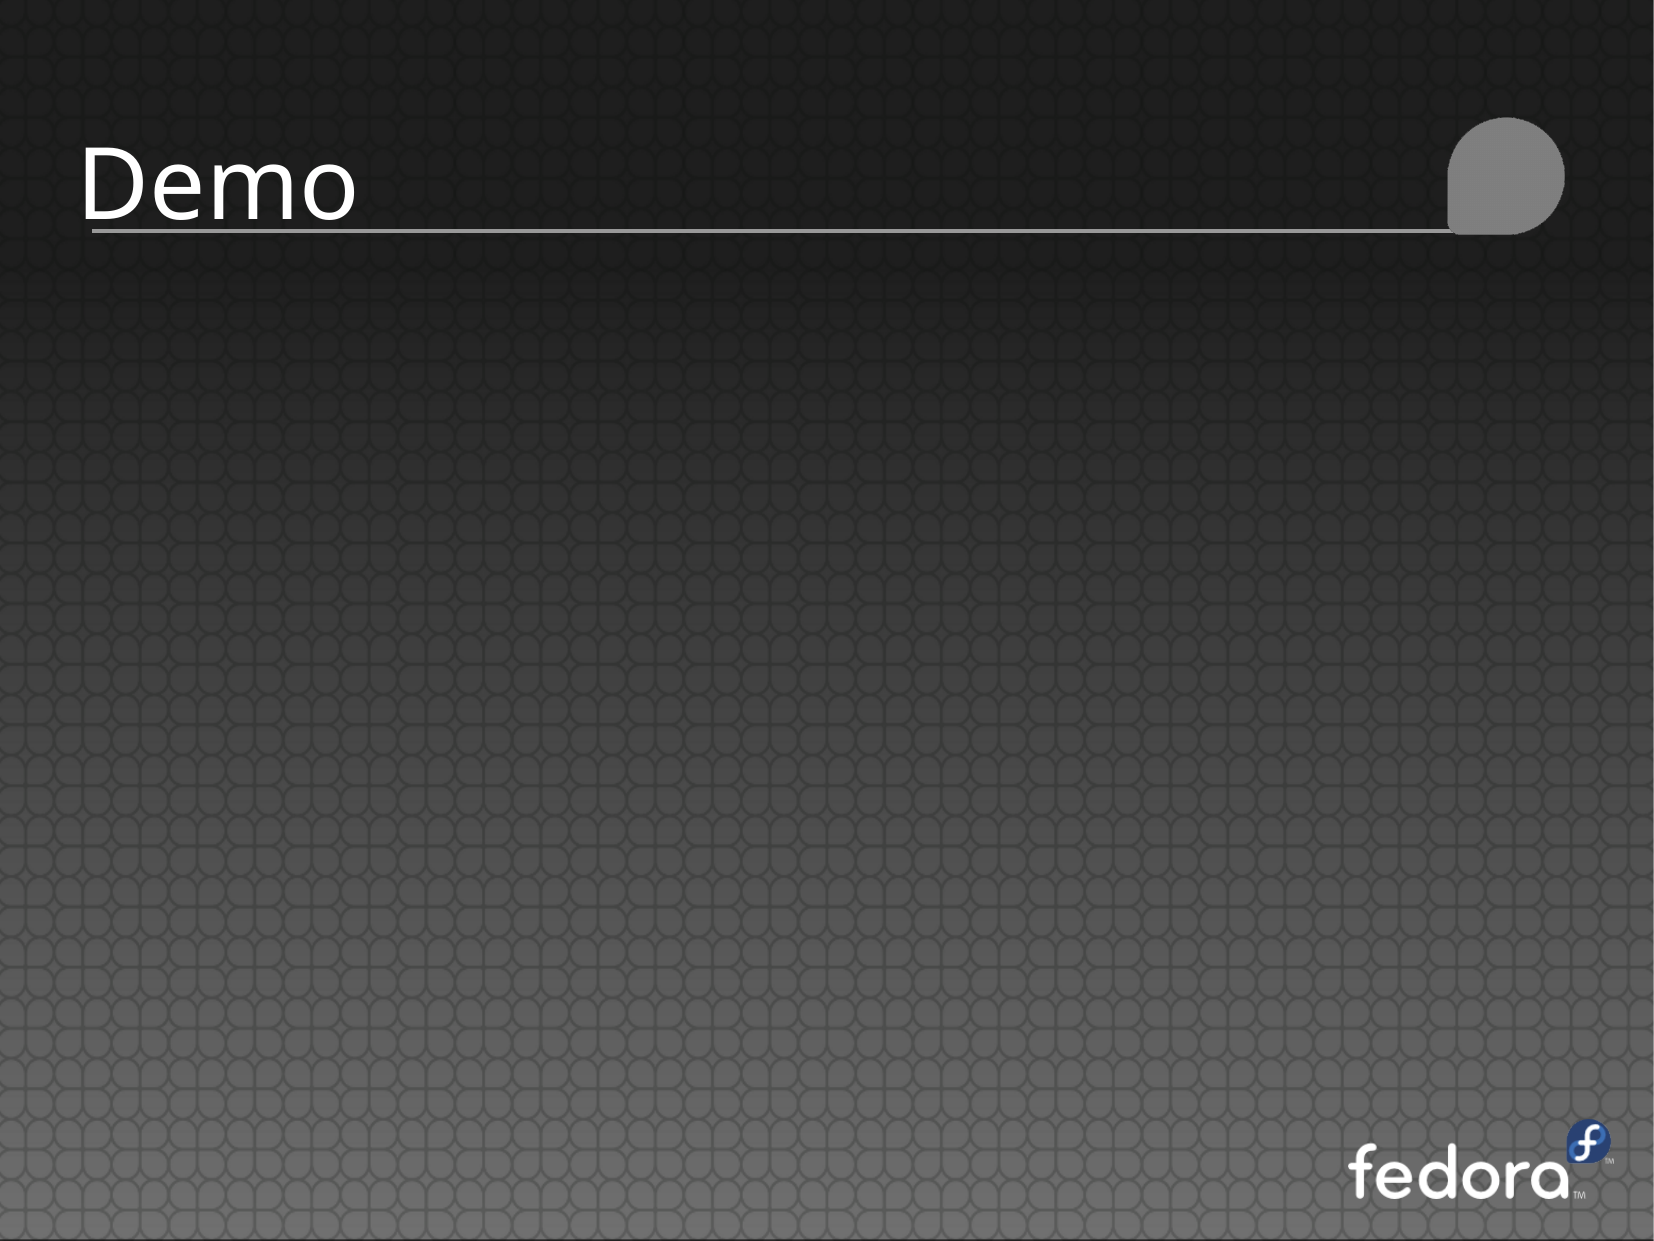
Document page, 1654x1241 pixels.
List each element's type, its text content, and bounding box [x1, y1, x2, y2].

picture [0, 0, 1654, 1241]
title Demo [76, 112, 1566, 249]
